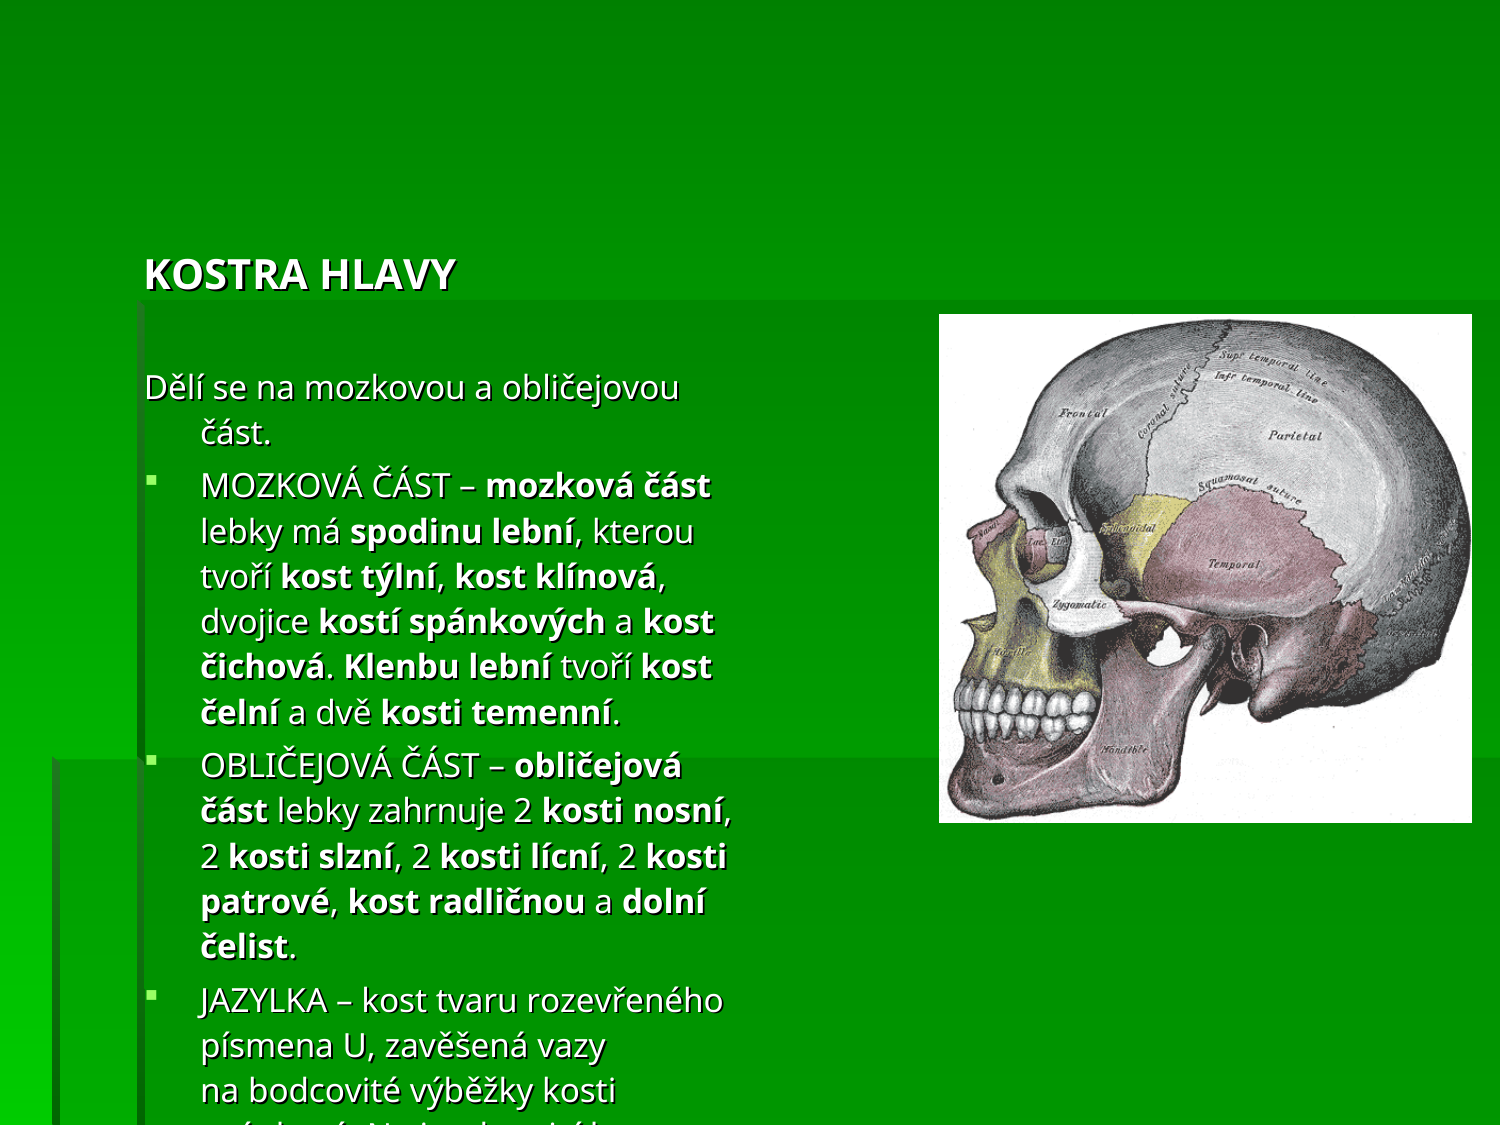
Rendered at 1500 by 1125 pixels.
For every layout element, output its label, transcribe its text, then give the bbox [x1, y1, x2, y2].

text_box [939, 314, 1472, 823]
list KOSTRA HLAVY Dělí se na mozkovou a obličejovou část. MOZKOVÁ ČÁST – mozková část lebky má spodinu lební, kterou tvoří kost týlní, kost klínová, dvojice kostí spánkových a kost čichová. Klenbu lební tvoří kost čelní a dvě kosti temenní. OBLIČEJOVÁ ČÁST – obličejová část lebky zahrnuje 2 kosti nosní, 2 kosti slzní, 2 kosti lícní, 2 kosti patrové, kost radličnou a dolní čelist. JAZYLKA – kost tvaru rozevřeného písmena U, zavěšená vazy na bodcovité výběžky kosti spánkové. Na jazylce visí hrtan. [128, 175, 774, 1017]
